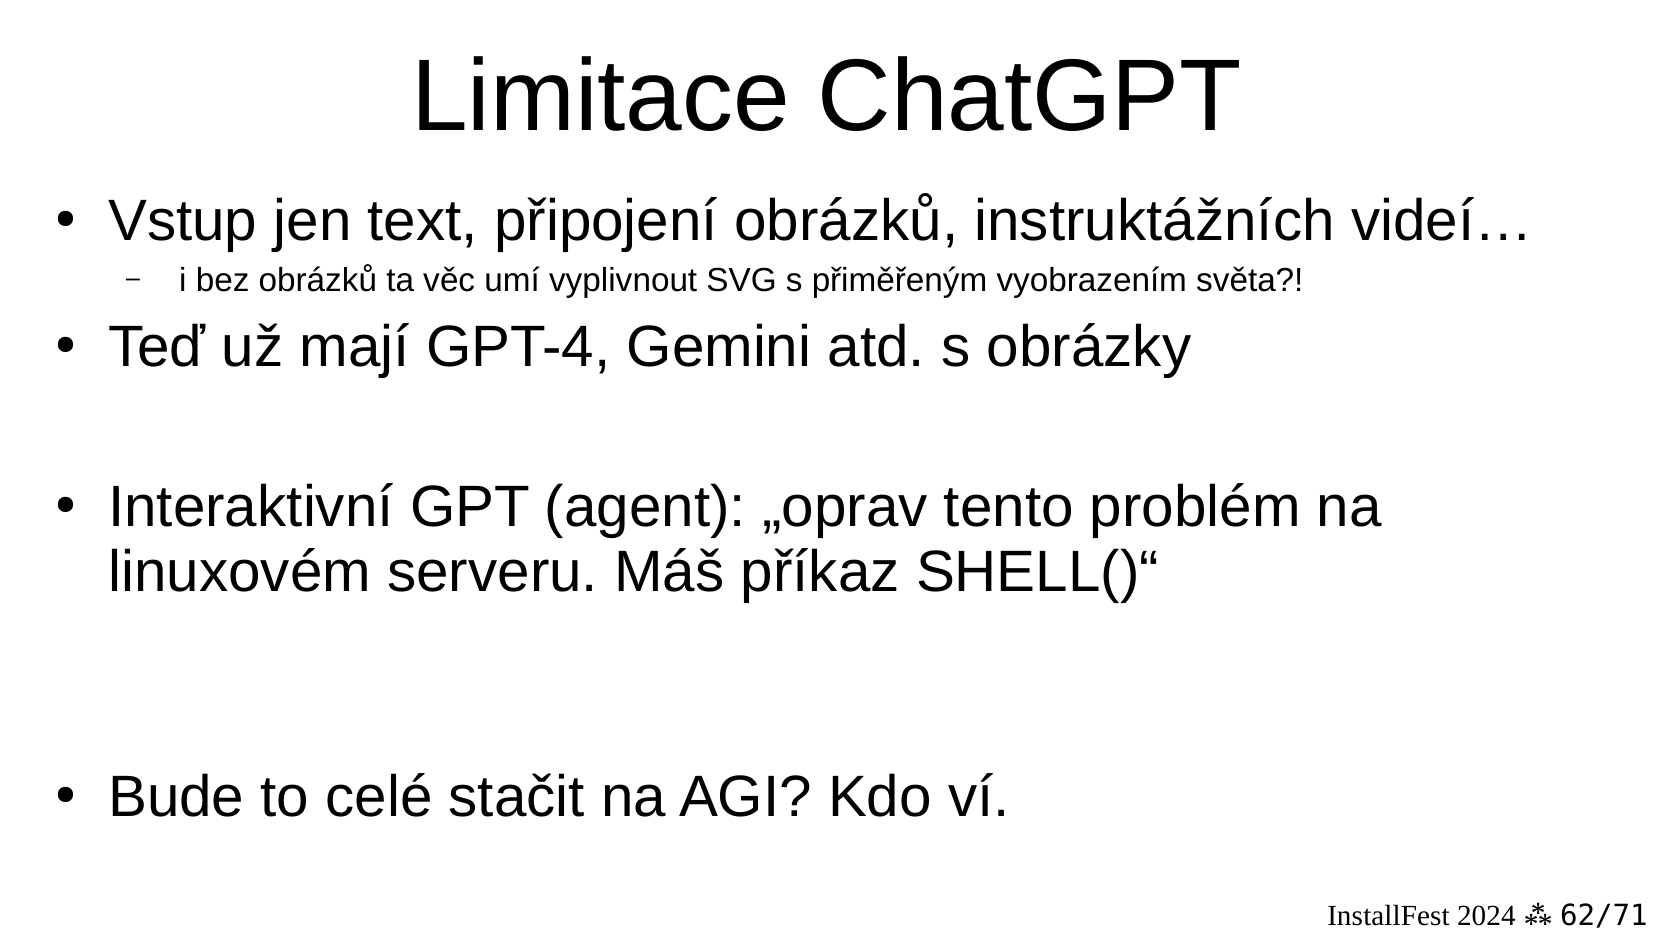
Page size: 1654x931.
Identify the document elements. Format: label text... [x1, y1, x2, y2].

title Limitace ChatGPT [82, 38, 1571, 153]
list Vstup jen text, připojení obrázků, instruktážních videí… i bez obrázků ta věc umí vyplivnout SVG s přiměřeným vyobrazením světa?! Teď už mají GPT-4, Gemini atd. s obrázky Interaktivní GPT (agent): „oprav tento problém na linuxovém serveru. Máš příkaz SHELL()“ Bude to celé stačit na AGI? Kdo ví. [37, 187, 1613, 901]
